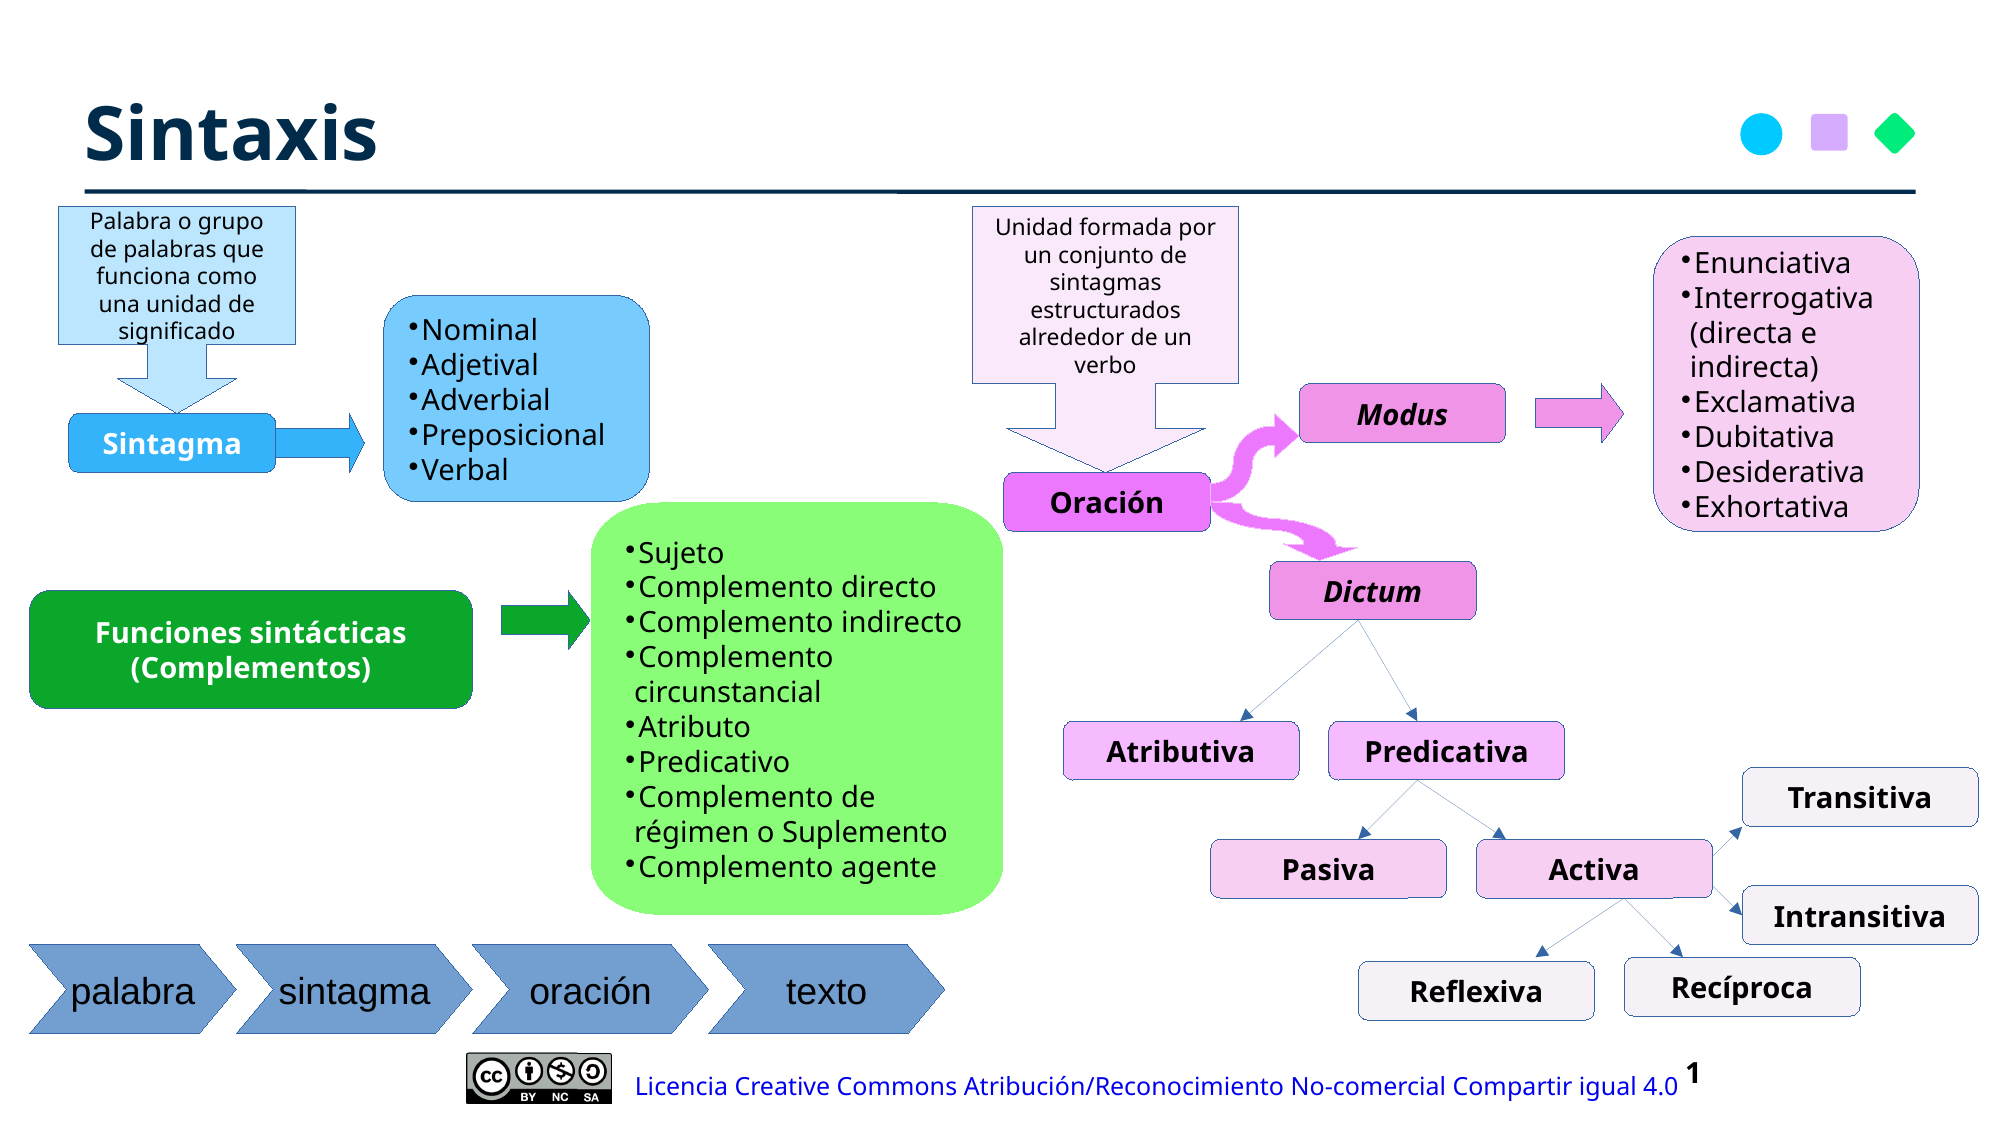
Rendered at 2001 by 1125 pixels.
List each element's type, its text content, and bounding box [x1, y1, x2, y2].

text_box texto [708, 944, 945, 1034]
text_box Transitiva [1742, 767, 1979, 827]
text_box Funciones sintácticas (Complementos) [29, 590, 473, 709]
text_box Modus [1299, 383, 1506, 443]
text_box Intransitiva [1742, 885, 1979, 945]
text_box Enunciativa Interrogativa (directa e indirecta) Exclamativa Dubitativa Desiderativa Exhortativa [1653, 236, 1920, 532]
text_box Dictum [1269, 561, 1477, 620]
text_box oración [472, 944, 709, 1034]
text_box [275, 413, 365, 473]
text_box Reflexiva [1358, 961, 1595, 1021]
text_box Recíproca [1624, 957, 1861, 1017]
text_box palabra [29, 944, 237, 1034]
text_box Atributiva [1063, 721, 1300, 781]
text_box [1535, 383, 1624, 443]
text_box Unidad formada por un conjunto de sintagmas estructurados alrededor de un verbo [972, 206, 1239, 473]
text_box Oración [1003, 472, 1211, 532]
text_box Activa [1476, 839, 1713, 899]
text_box Nominal Adjetival Adverbial Preposicional Verbal [383, 295, 650, 502]
title Sintaxis [84, 29, 1601, 177]
text_box [501, 590, 590, 650]
text_box Sintagma [68, 413, 276, 473]
text_box [1210, 413, 1358, 561]
text_box Licencia Creative Commons Atribución/Reconocimiento No-comercial Compartir igual 4.0 [620, 1062, 1713, 1112]
text_box Palabra o grupo de palabras que funciona como una unidad de significado [58, 206, 296, 414]
text_box Predicativa [1328, 721, 1565, 781]
text_box sintagma [236, 944, 473, 1034]
text_box Pasiva [1210, 839, 1447, 899]
text_box Sujeto Complemento directo Complemento indirecto Complemento circunstancial Atributo Predicativo Complemento de régimen o Suplemento Complemento agente [590, 501, 1004, 916]
picture [466, 1052, 612, 1104]
